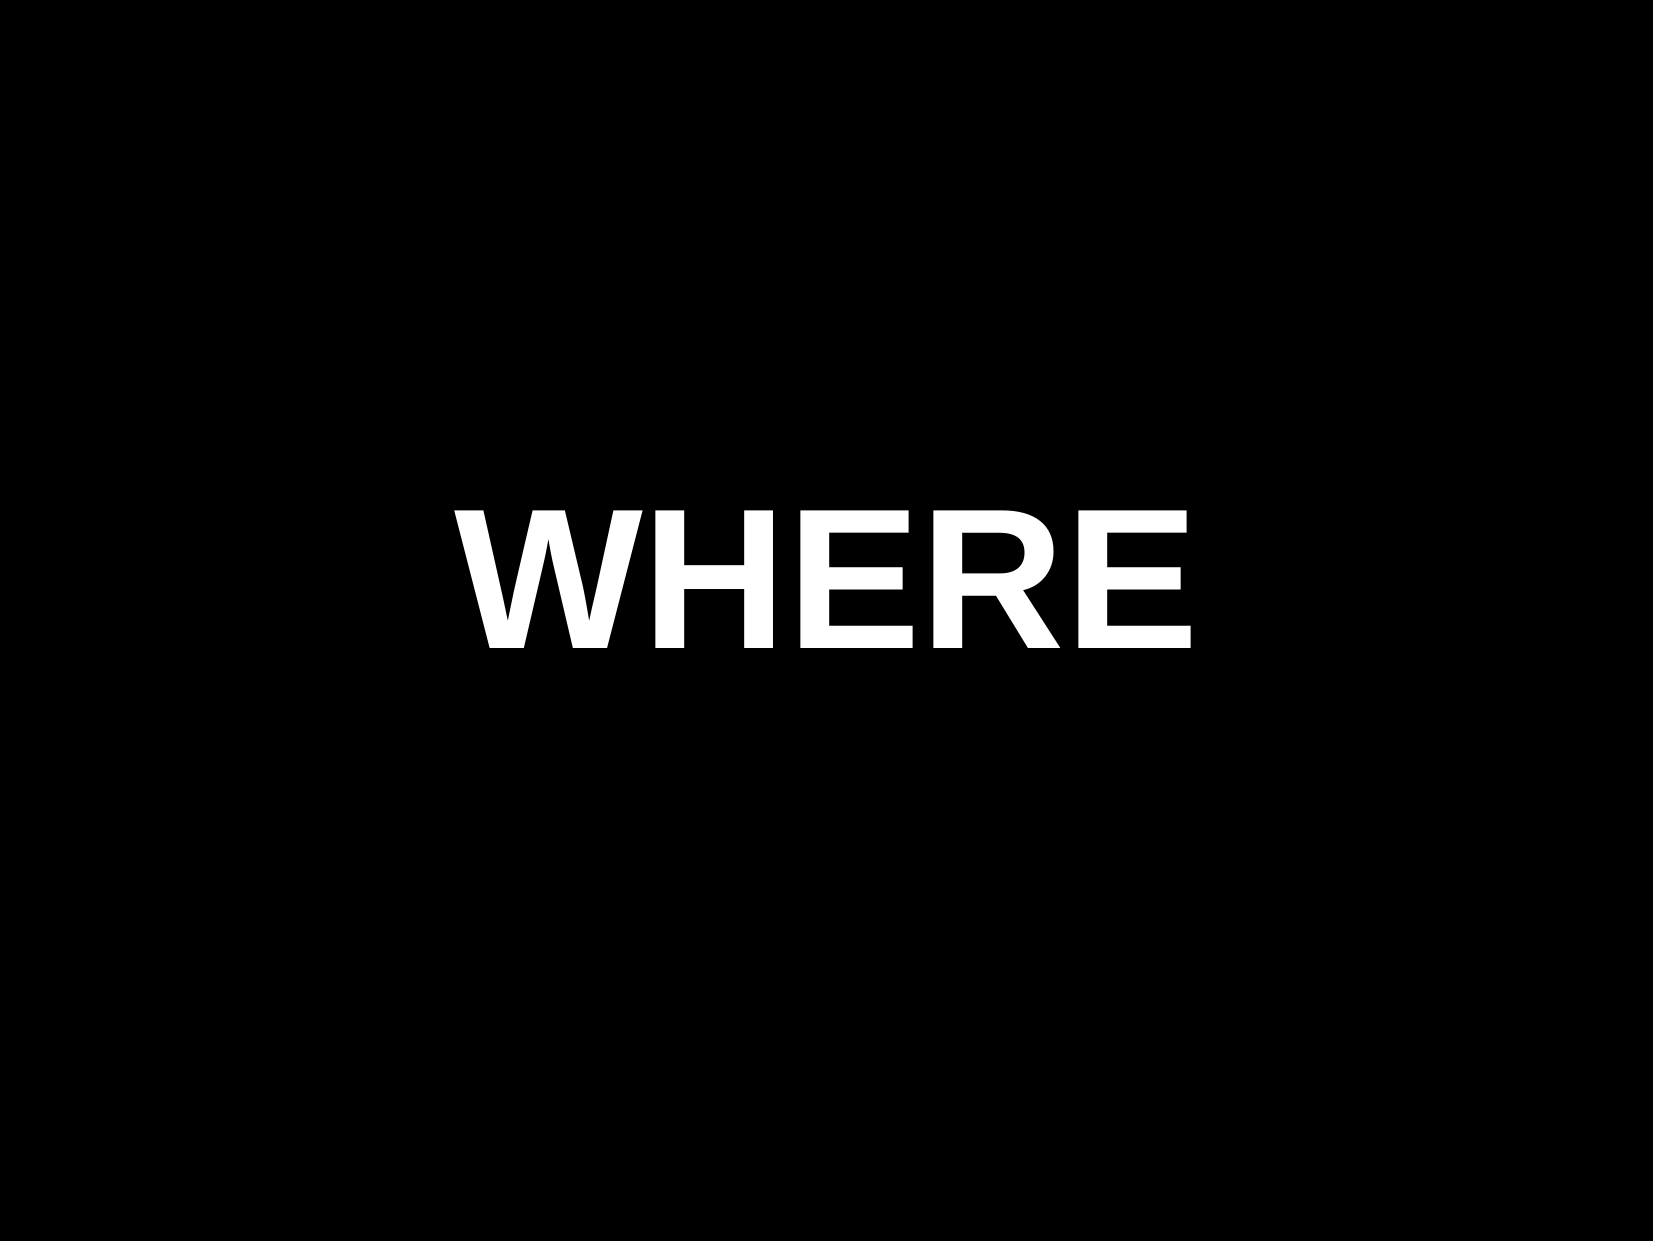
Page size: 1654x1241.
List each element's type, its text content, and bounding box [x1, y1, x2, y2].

subtitle WHERE [82, 56, 1571, 1102]
